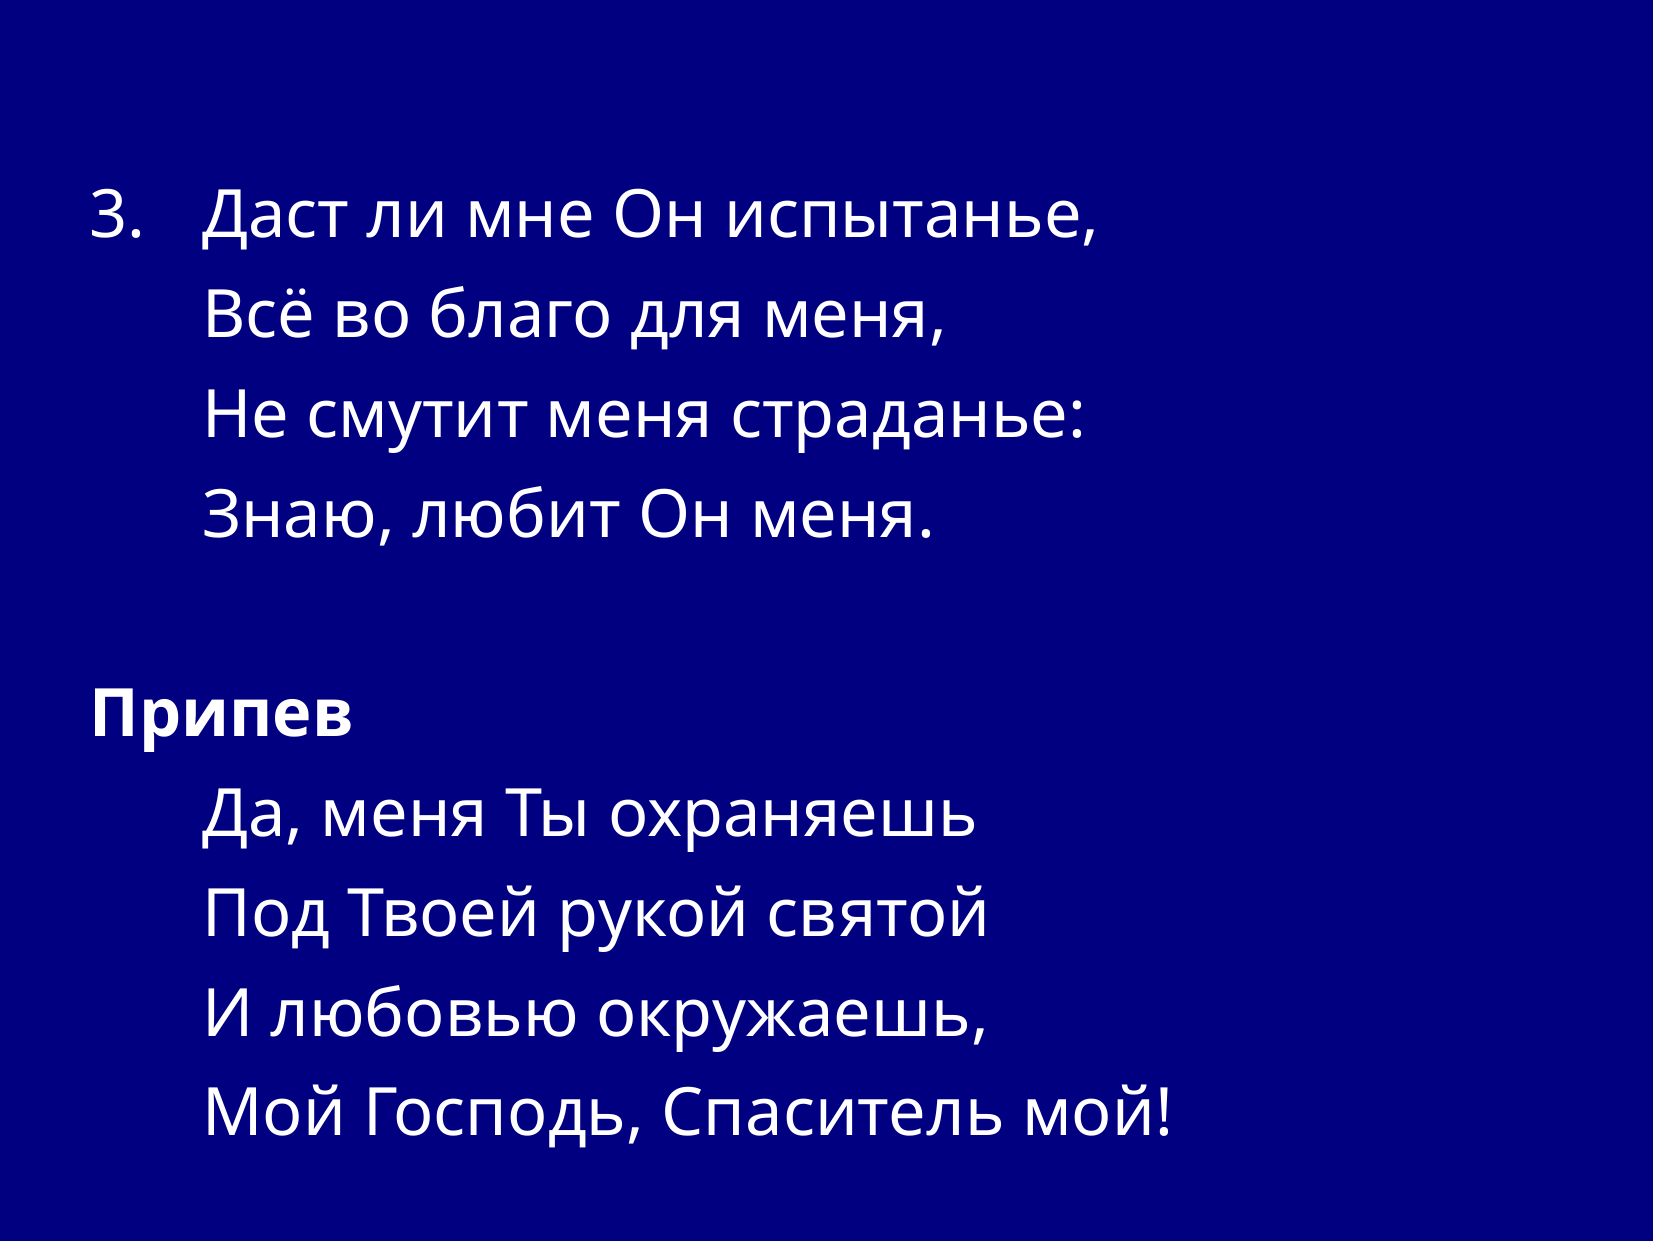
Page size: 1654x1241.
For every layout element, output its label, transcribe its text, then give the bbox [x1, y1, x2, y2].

text_box 3. Даст ли мне Он испытанье, Всё во благо для меня, Не смутит меня страданье: Знаю, любит Он меня. Припев Да, меня Ты охраняешь Под Твоей рукой святой И любовью окружаешь, Мой Господь, Спаситель мой! [75, 150, 1576, 1163]
